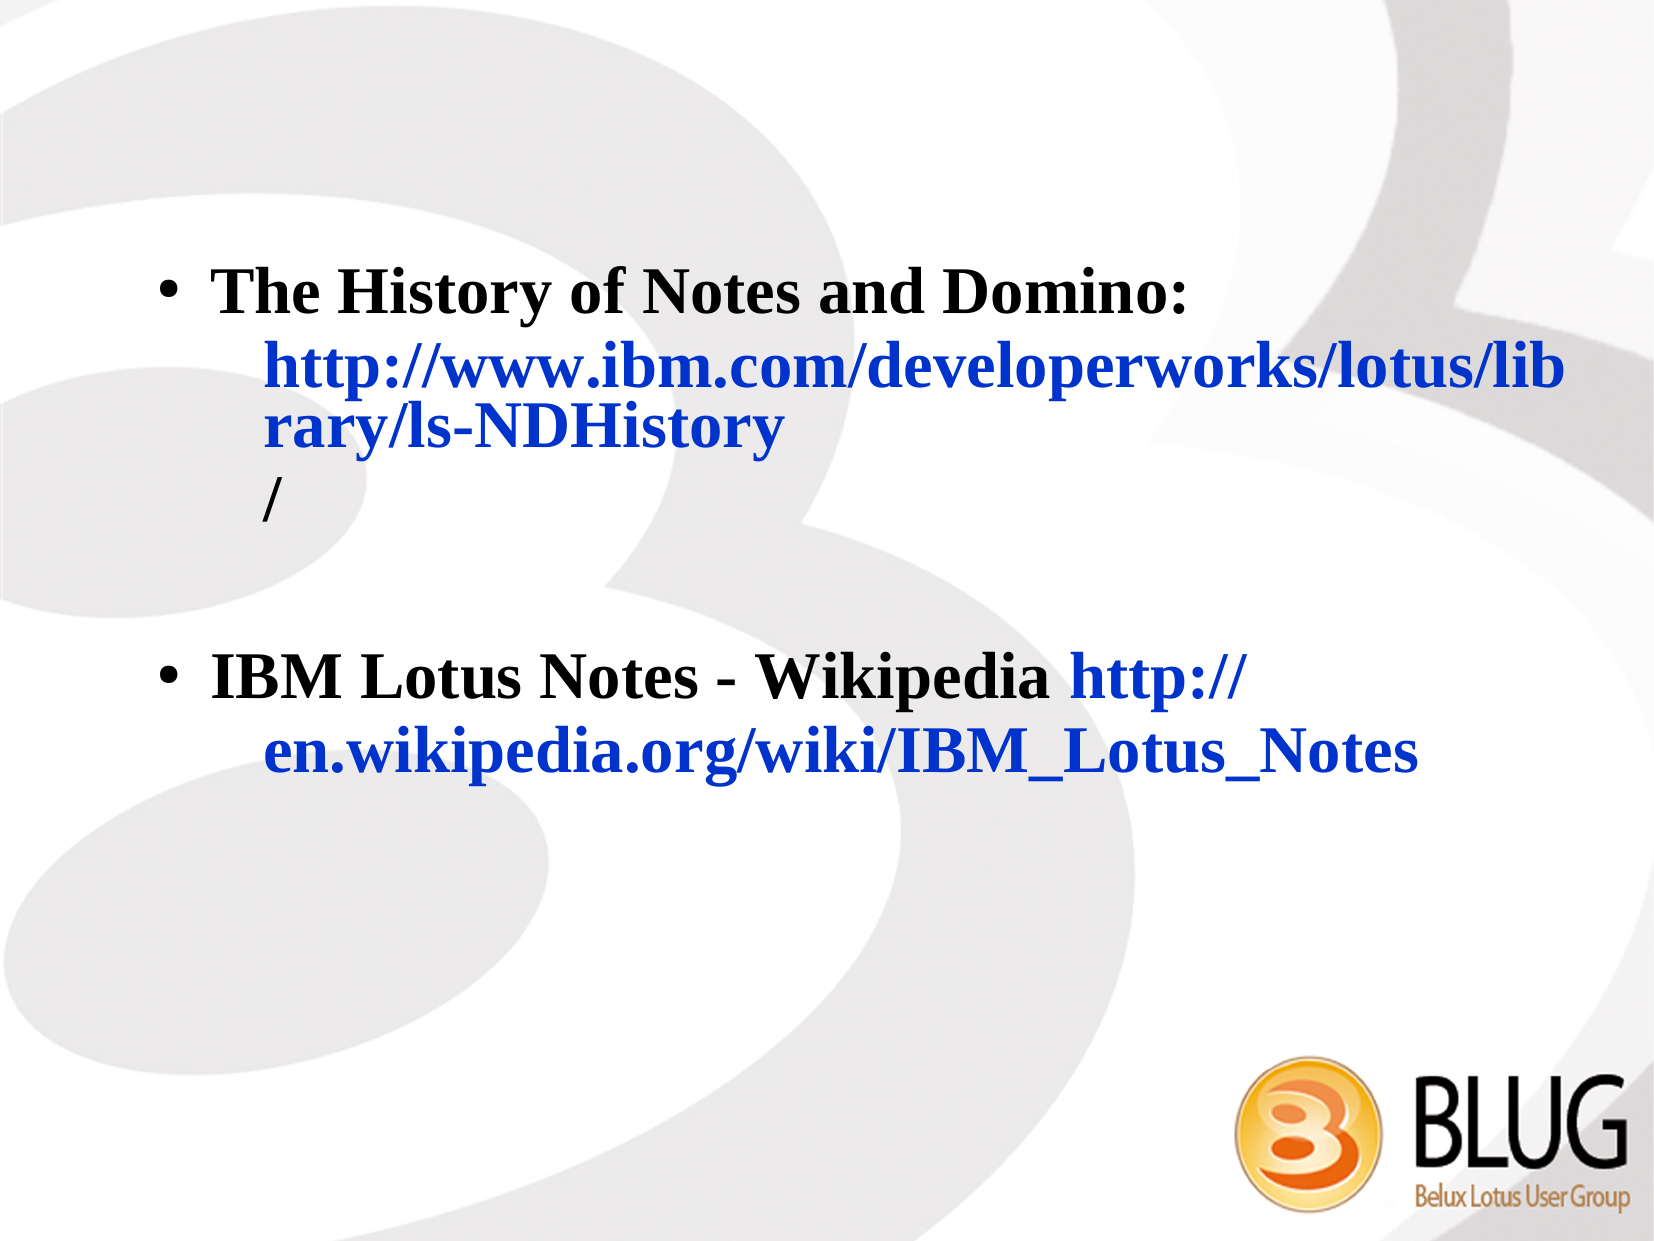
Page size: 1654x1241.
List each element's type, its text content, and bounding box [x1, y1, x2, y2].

list The History of Notes and Domino: http://www.ibm.com/developerworks/lotus/library/ls-NDHistory/ IBM Lotus Notes - Wikipedia http://en.wikipedia.org/wiki/IBM_Lotus_Notes [121, 253, 1572, 1126]
picture [0, 0, 1654, 1241]
